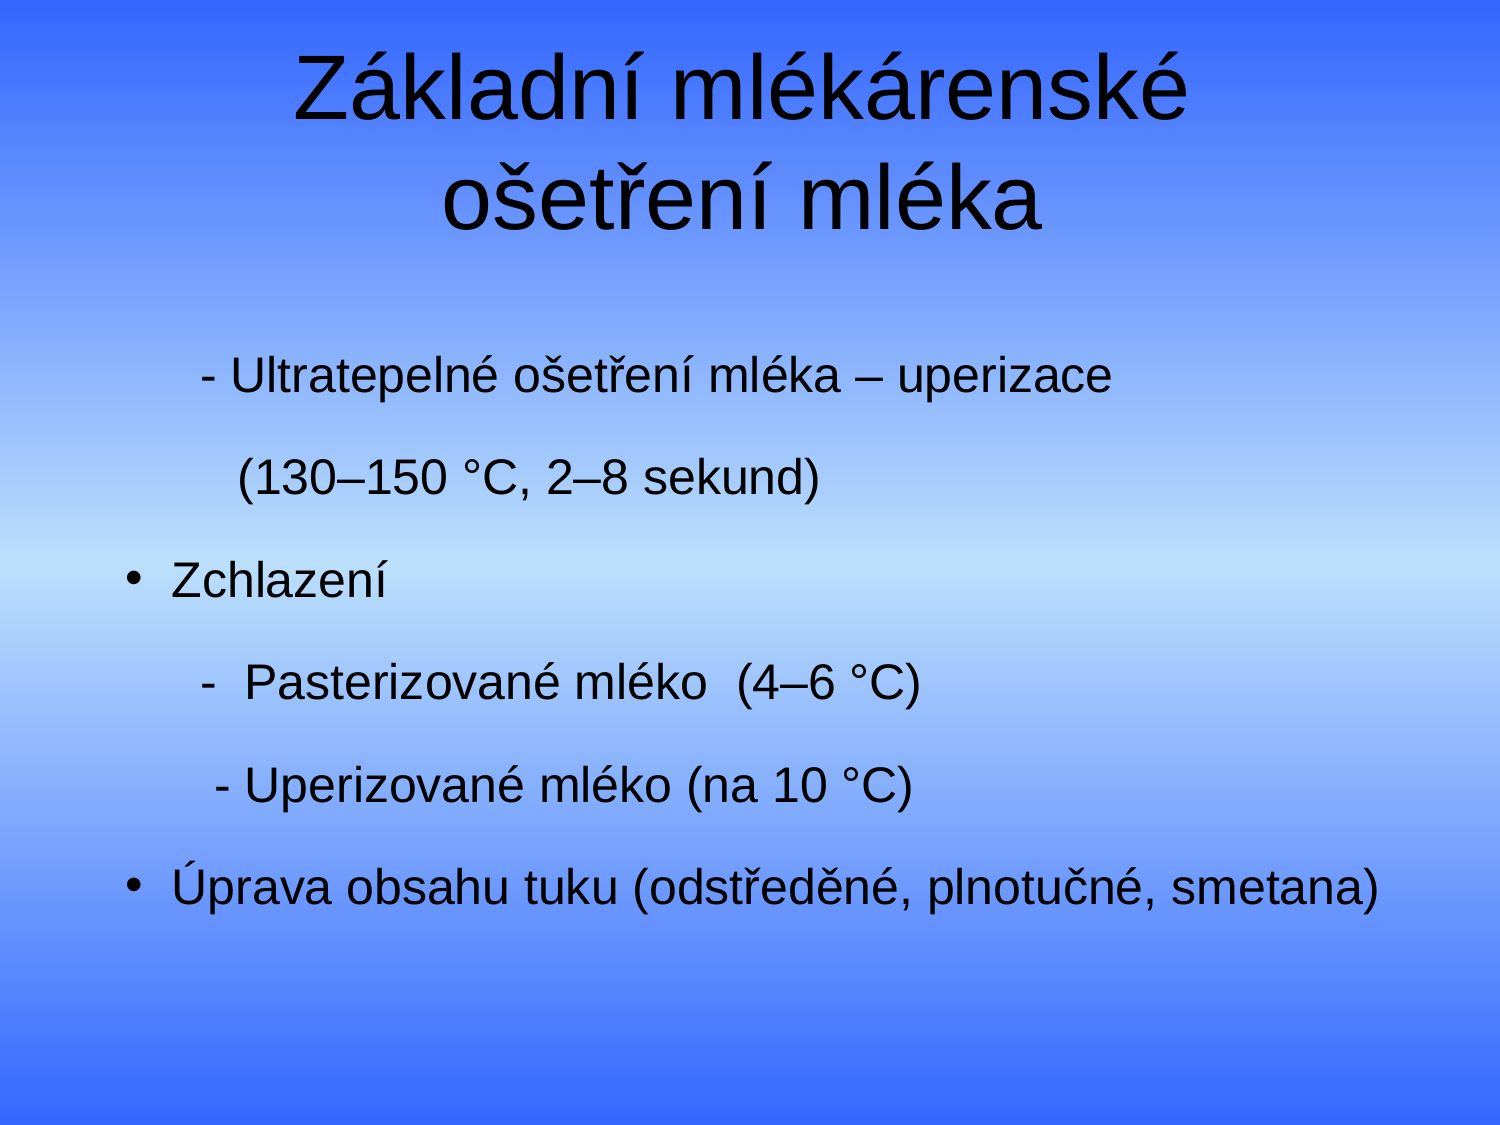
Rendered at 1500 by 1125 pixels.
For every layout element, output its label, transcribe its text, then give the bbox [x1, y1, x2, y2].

title Základní mlékárenské ošetření mléka [105, 20, 1381, 256]
list - Ultratepelné ošetření mléka – uperizace (130–150 °C, 2–8 sekund) Zchlazení - Pasterizované mléko (4–6 °C) - Uperizované mléko (na 10 °C) Úprava obsahu tuku (odstředěné, plnotučné, smetana) [35, 304, 1442, 1044]
